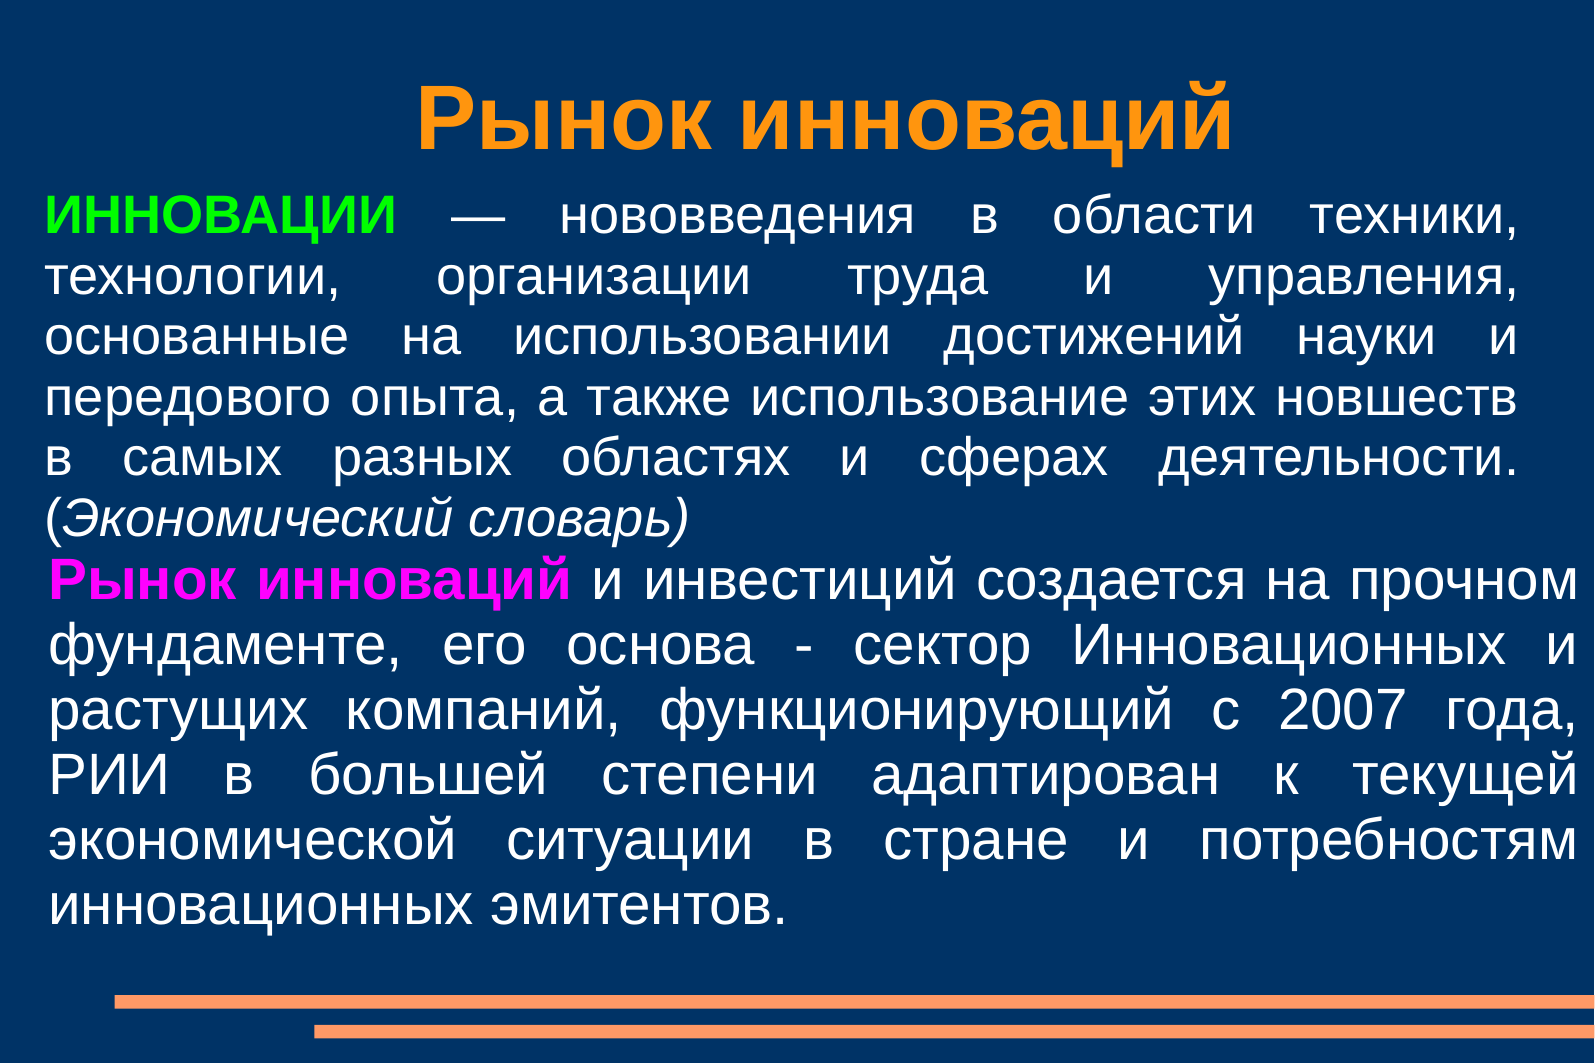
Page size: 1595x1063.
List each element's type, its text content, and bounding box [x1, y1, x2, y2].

text_box Рынок инноваций [324, 59, 1329, 177]
text_box Рынок инноваций и инвестиций создается на прочном фундаменте, его основа - сектор Инновационных и растущих компаний, функционирующий с 2007 года, РИИ в большей степени адаптирован к текущей экономической ситуации в стране и потребностям инновационных эмитентов. [33, 539, 1595, 945]
text_box ИННОВАЦИИ — нововведения в области техники, технологии, организации труда и управления, основанные на использовании достижений науки и передового опыта, а также использование этих новшеств в самых разных областях и сферах деятельности. (Экономический словарь) [29, 177, 1536, 557]
